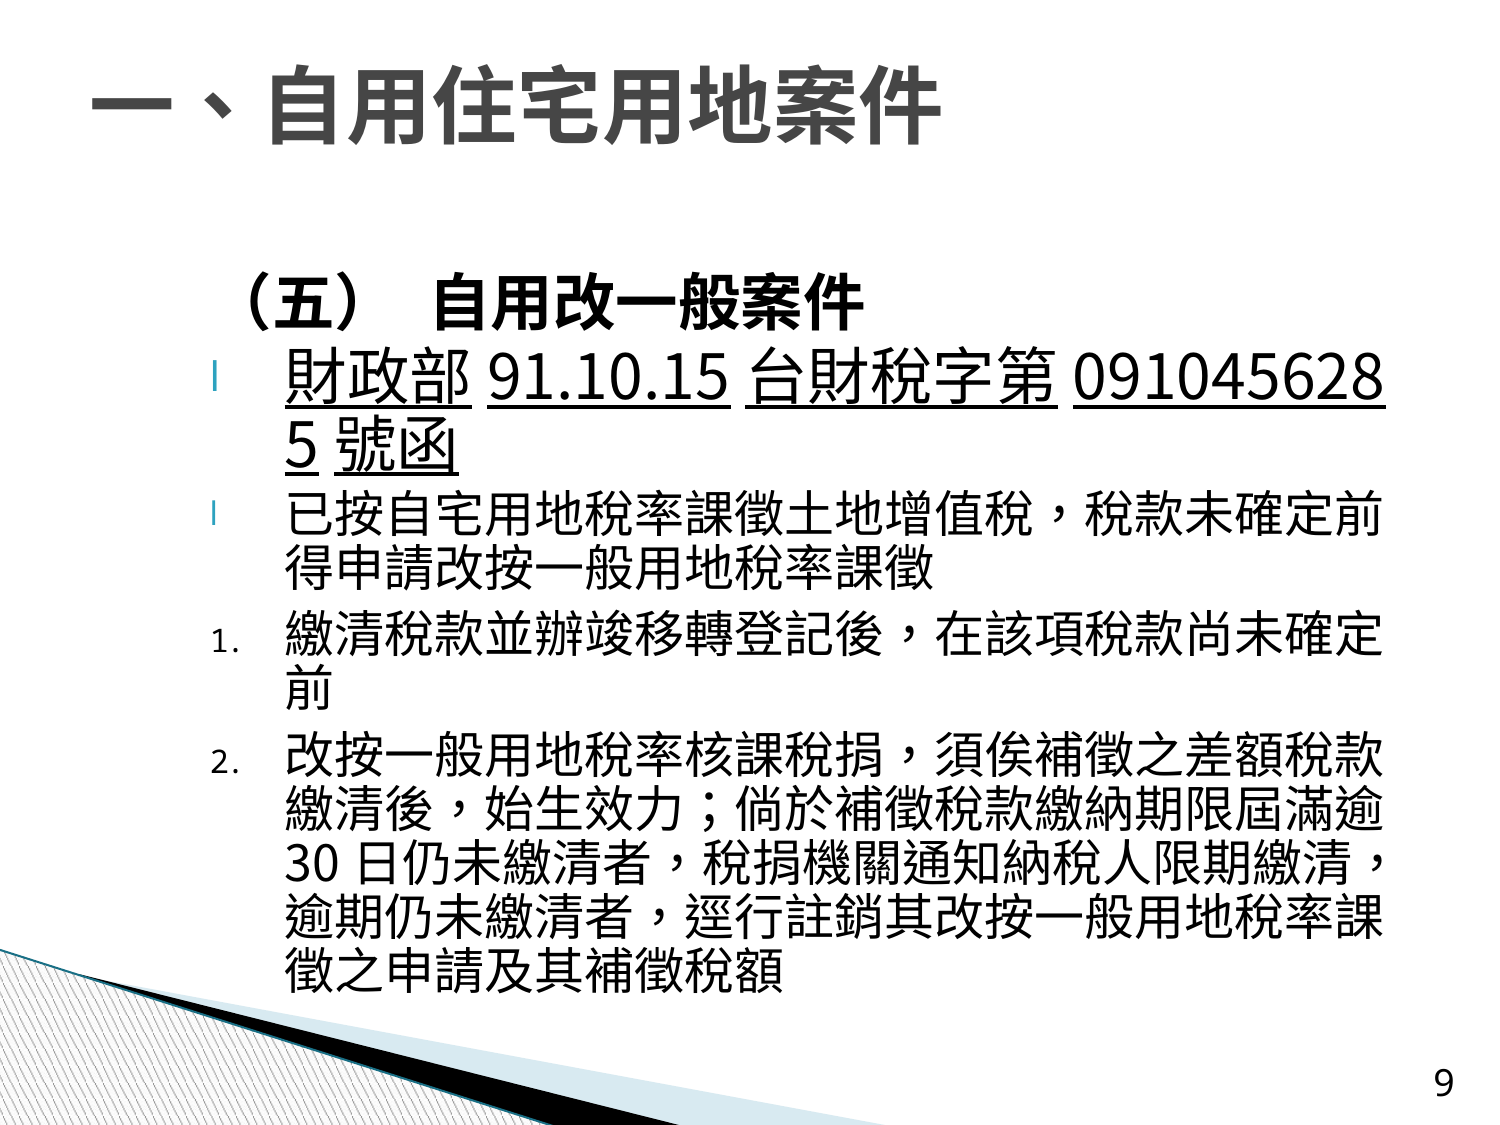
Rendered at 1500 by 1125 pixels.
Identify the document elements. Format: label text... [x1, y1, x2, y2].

slide_number <編號> [1418, 1051, 1479, 1112]
list （五） 自用改一般案件 財政部91.10.15台財稅字第0910456285號函 已按自宅用地稅率課徵土地增值稅，稅款未確定前得申請改按一般用地稅率課徵 繳清稅款並辦竣移轉登記後，在該項稅款尚未確定前 改按一般用地稅率核課稅捐，須俟補徵之差額稅款繳清後，始生效力；倘於補徵稅款繳納期限屆滿逾30日仍未繳清者，稅捐機關通知納稅人限期繳清，逾期仍未繳清者，逕行註銷其改按一般用地稅率課徵之申請及其補徵稅額 [194, 255, 1411, 1083]
title 一、自用住宅用地案件 [75, 45, 1425, 233]
picture [0, 952, 543, 1125]
